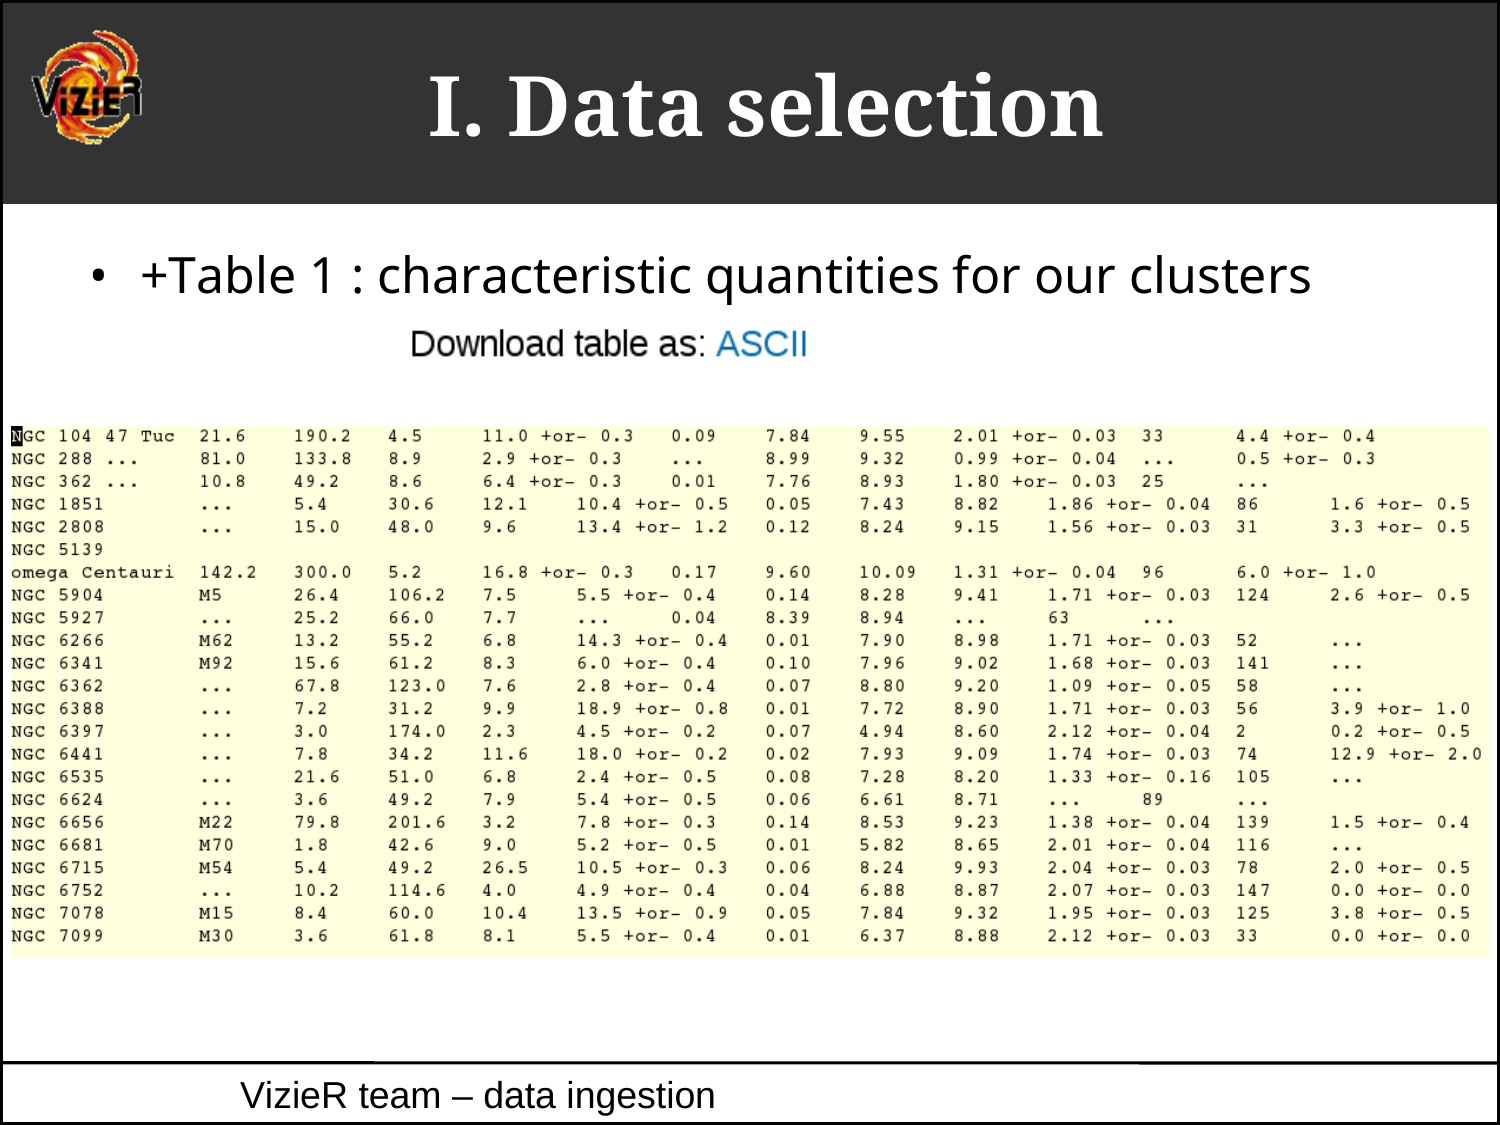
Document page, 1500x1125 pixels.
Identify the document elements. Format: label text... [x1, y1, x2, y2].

picture [408, 320, 812, 374]
picture [11, 426, 1489, 957]
list +Table 1 : characteristic quantities for our clusters [74, 236, 1445, 426]
title I. Data selection [118, 0, 1416, 211]
picture [29, 29, 118, 148]
